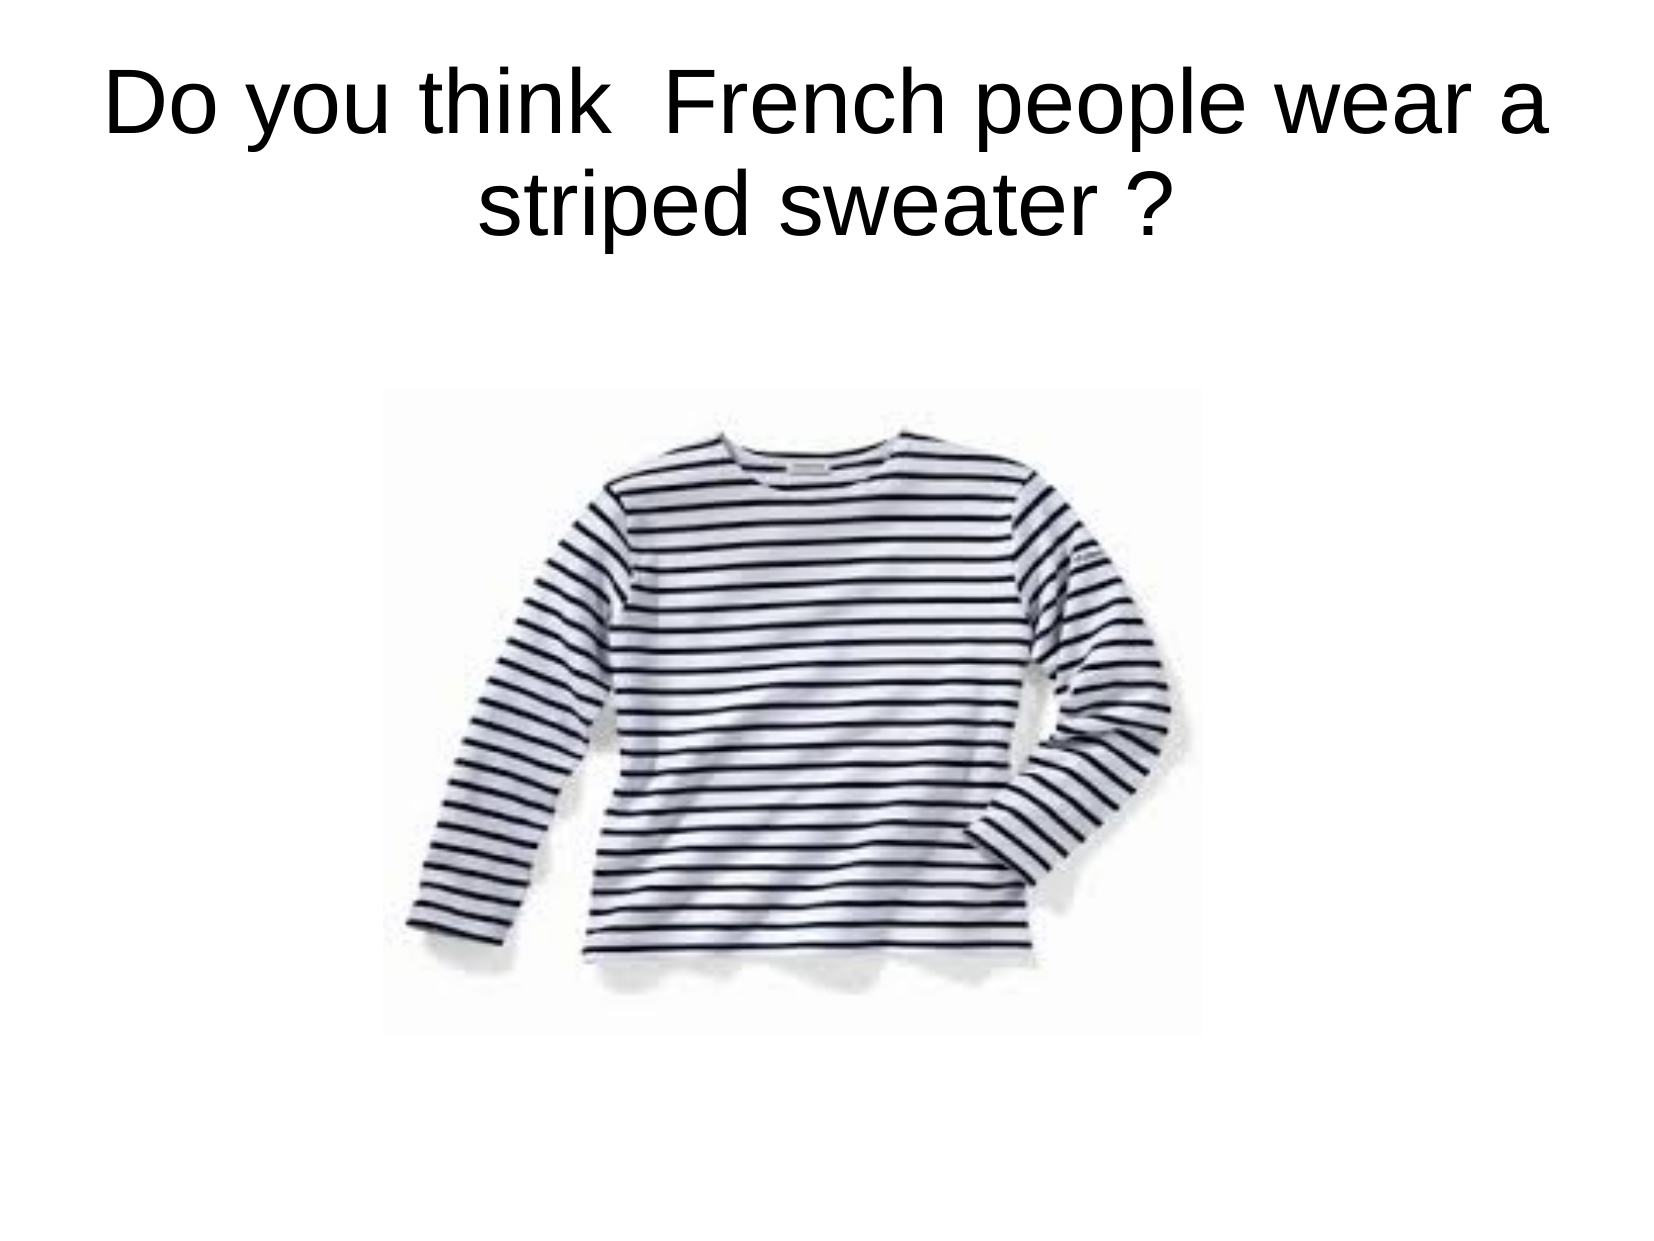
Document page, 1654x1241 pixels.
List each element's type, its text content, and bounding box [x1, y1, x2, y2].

title Do you think French people wear a striped sweater ? [82, 49, 1571, 257]
picture [383, 389, 1203, 1035]
